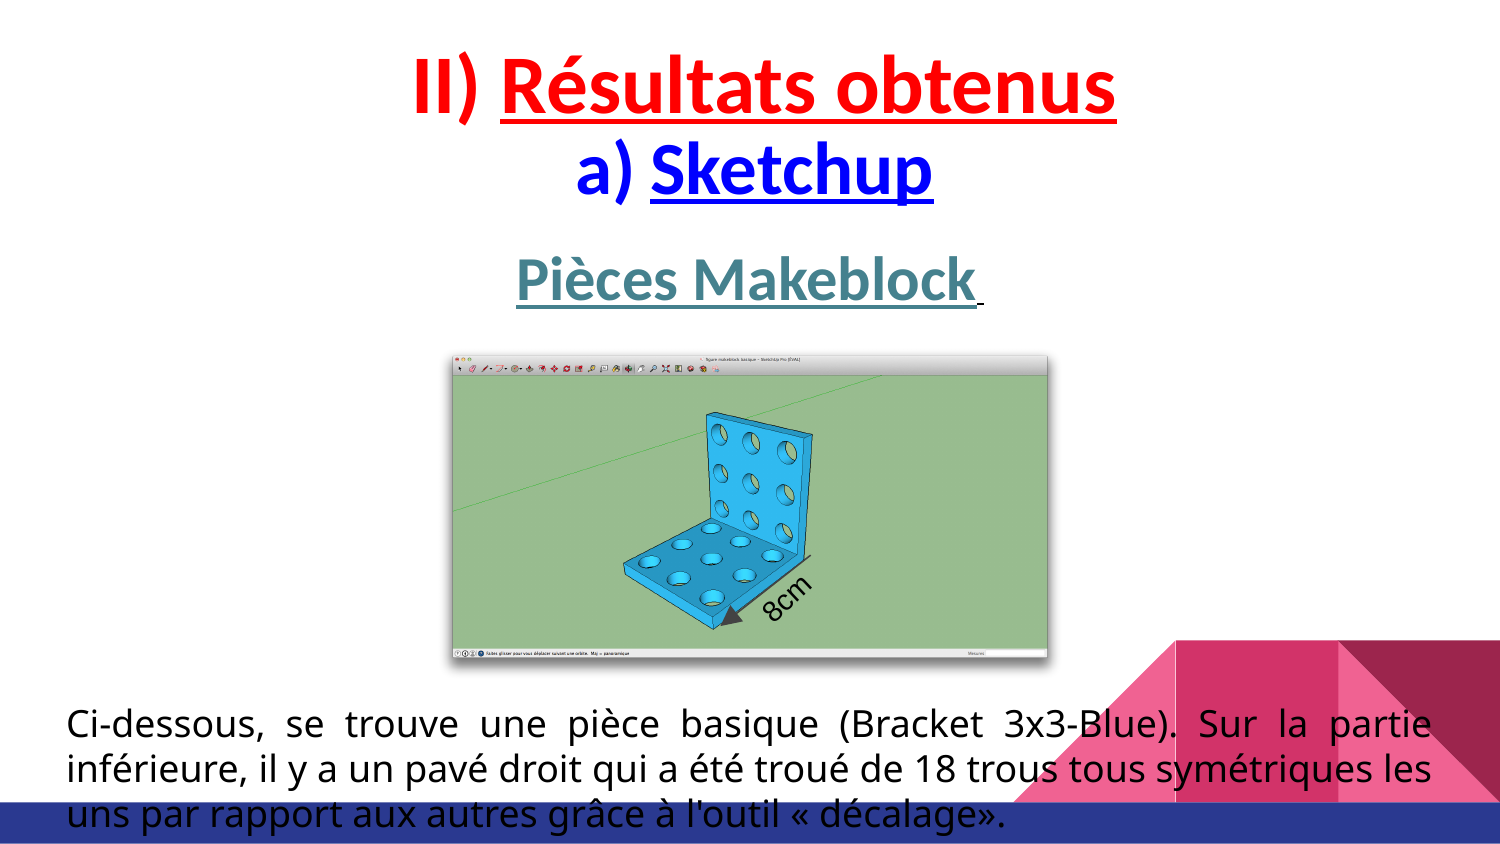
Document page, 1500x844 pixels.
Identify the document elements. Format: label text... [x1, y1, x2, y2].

picture [435, 345, 1065, 683]
text_box Sketchup [61, 112, 1449, 121]
title II) Résultats obtenus [56, 0, 1454, 138]
list Pièces Makeblock Ci-dessous, se trouve une pièce basique (Bracket 3x3-Blue). Sur la partie inférieure, il y a un pavé droit qui a été troué de 18 trous tous symétriques les uns par rapport aux autres grâce à l'outil « décalage». [51, 223, 1449, 822]
text_box 8cm [732, 403, 1011, 675]
